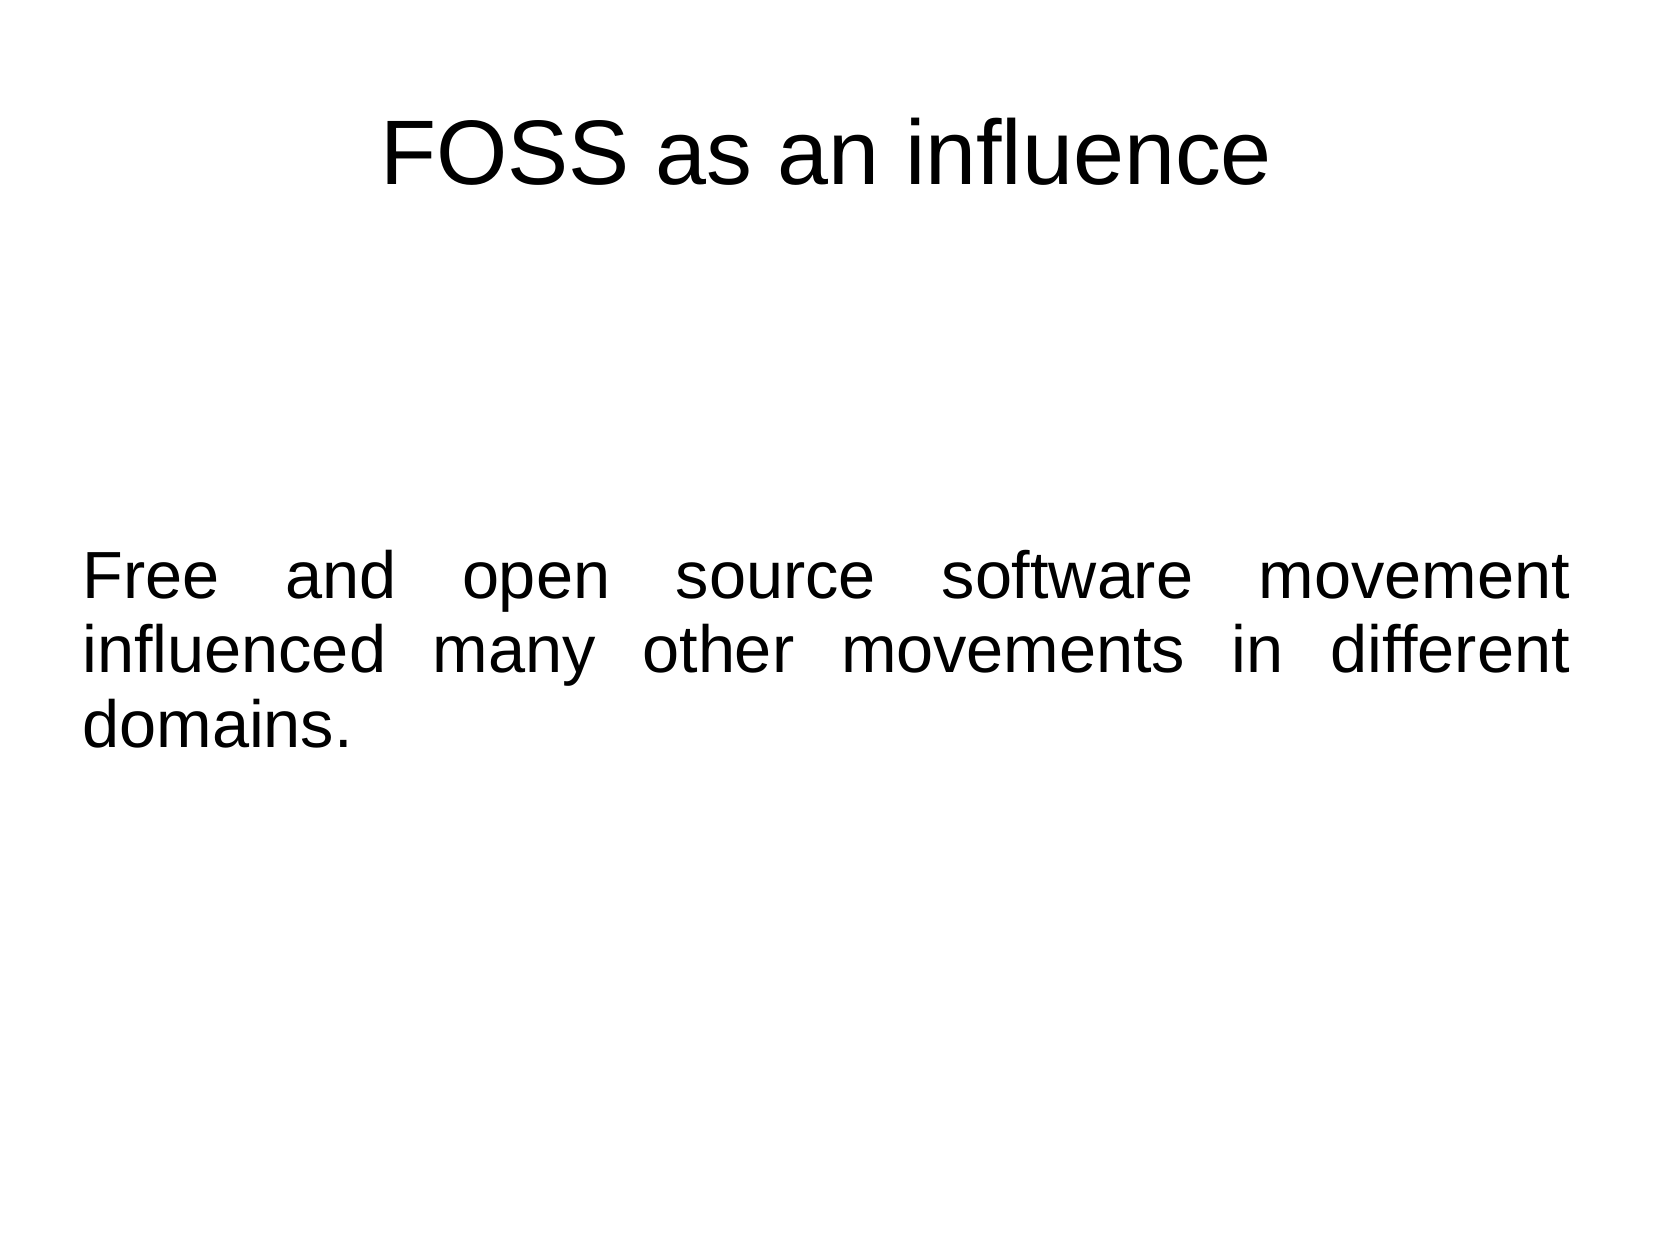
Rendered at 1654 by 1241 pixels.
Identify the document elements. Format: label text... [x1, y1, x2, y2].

subtitle Free and open source software movement influenced many other movements in different domains. [82, 290, 1571, 1010]
title FOSS as an influence [82, 49, 1571, 257]
